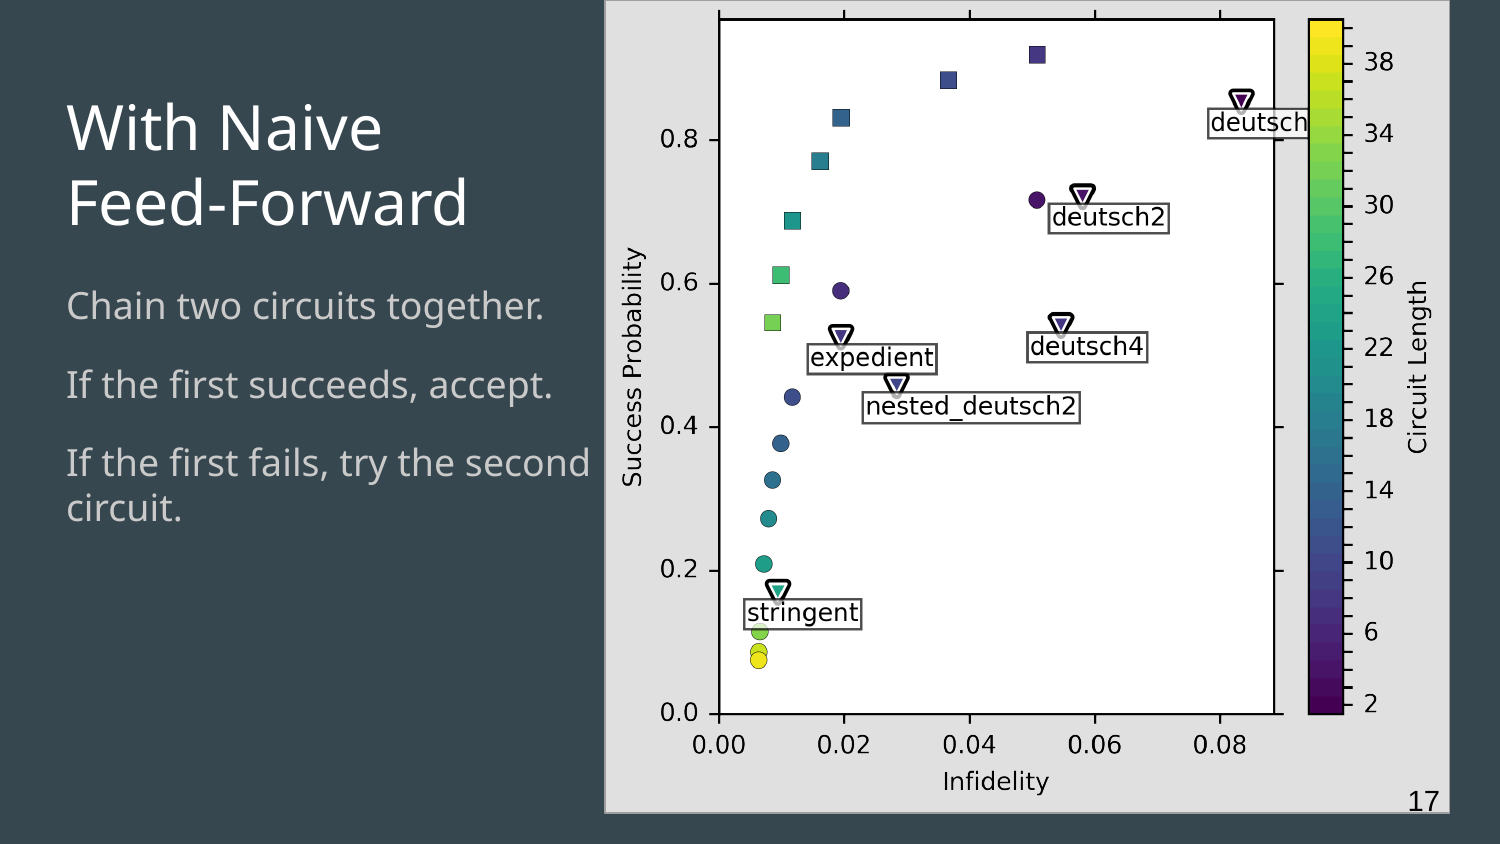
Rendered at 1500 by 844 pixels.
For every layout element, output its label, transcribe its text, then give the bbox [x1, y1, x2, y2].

list Chain two circuits together. If the first succeeds, accept. If the first fails, try the second circuit. [51, 189, 604, 750]
title With Naive Feed-Forward [51, 72, 604, 167]
picture [604, 0, 1449, 813]
slide_number <number> [1392, 767, 1483, 833]
